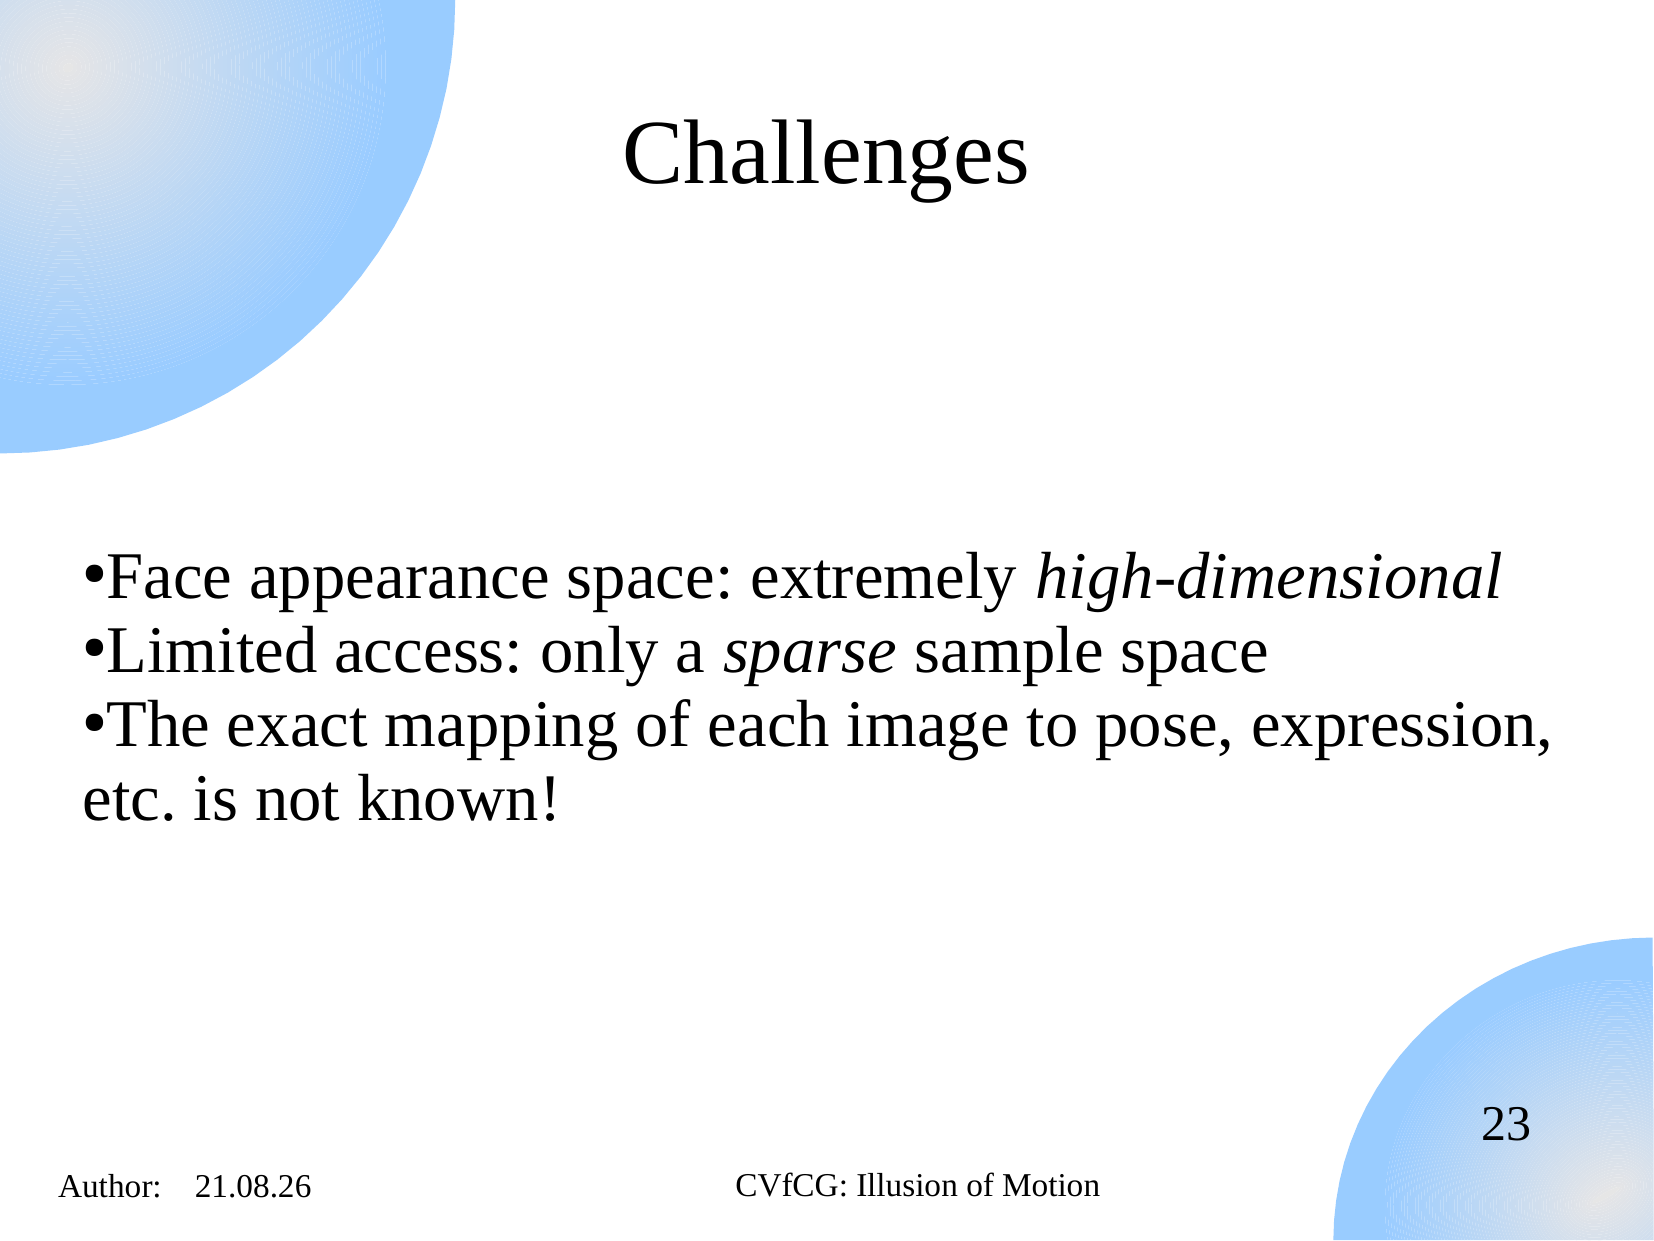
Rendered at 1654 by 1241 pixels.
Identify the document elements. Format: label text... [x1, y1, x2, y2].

subtitle Face appearance space: extremely high-dimensional Limited access: only a sparse sample space The exact mapping of each image to pose, expression, etc. is not known! [82, 290, 1571, 1010]
title Challenges [82, 49, 1571, 257]
text_box <number> [1401, 1095, 1611, 1152]
text_box CVfCG: Illusion of Motion [735, 1166, 1346, 1204]
